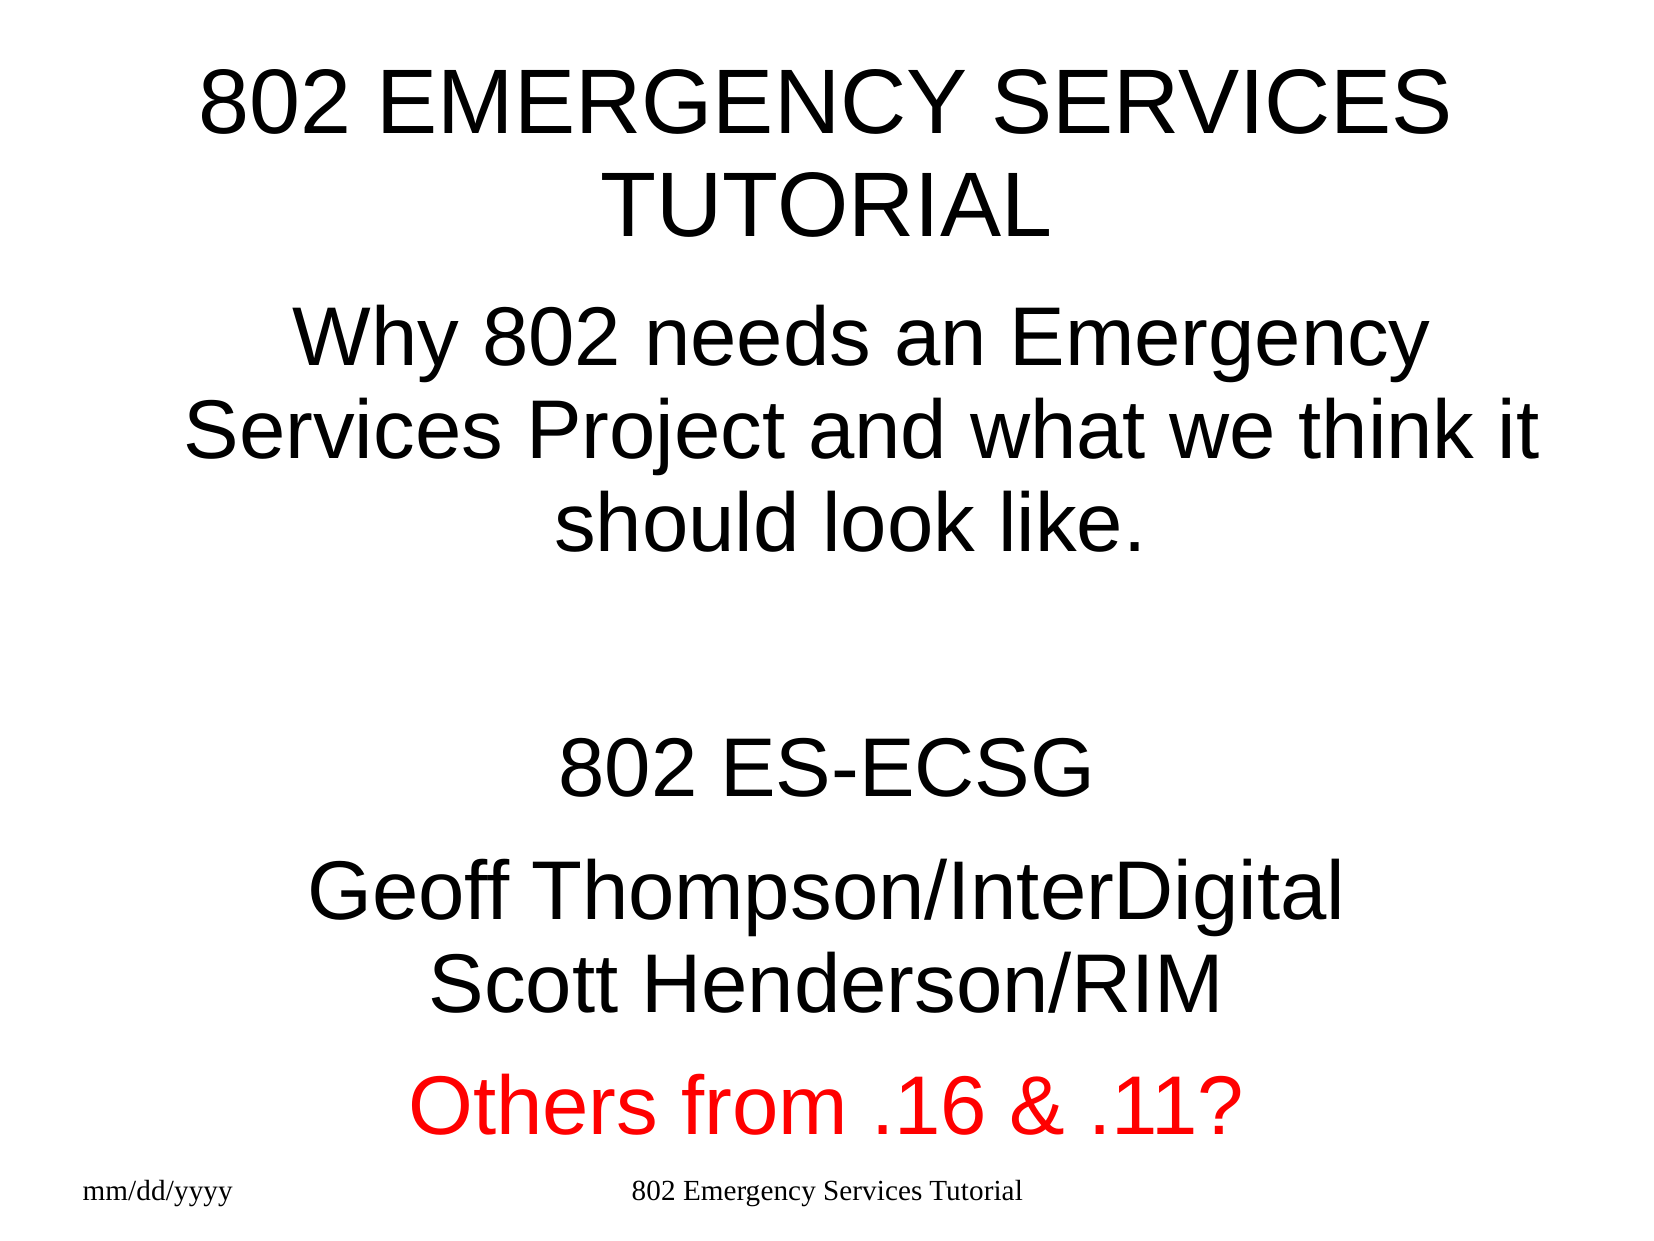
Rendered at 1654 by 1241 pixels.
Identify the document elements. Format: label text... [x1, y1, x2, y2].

list Why 802 needs an Emergency Services Project and what we think it should look like. 802 ES-ECSG Geoff Thompson/InterDigital Scott Henderson/RIM Others from .16 & .11? [82, 290, 1571, 1155]
title 802 EMERGENCY SERVICES TUTORIAL [82, 49, 1571, 257]
